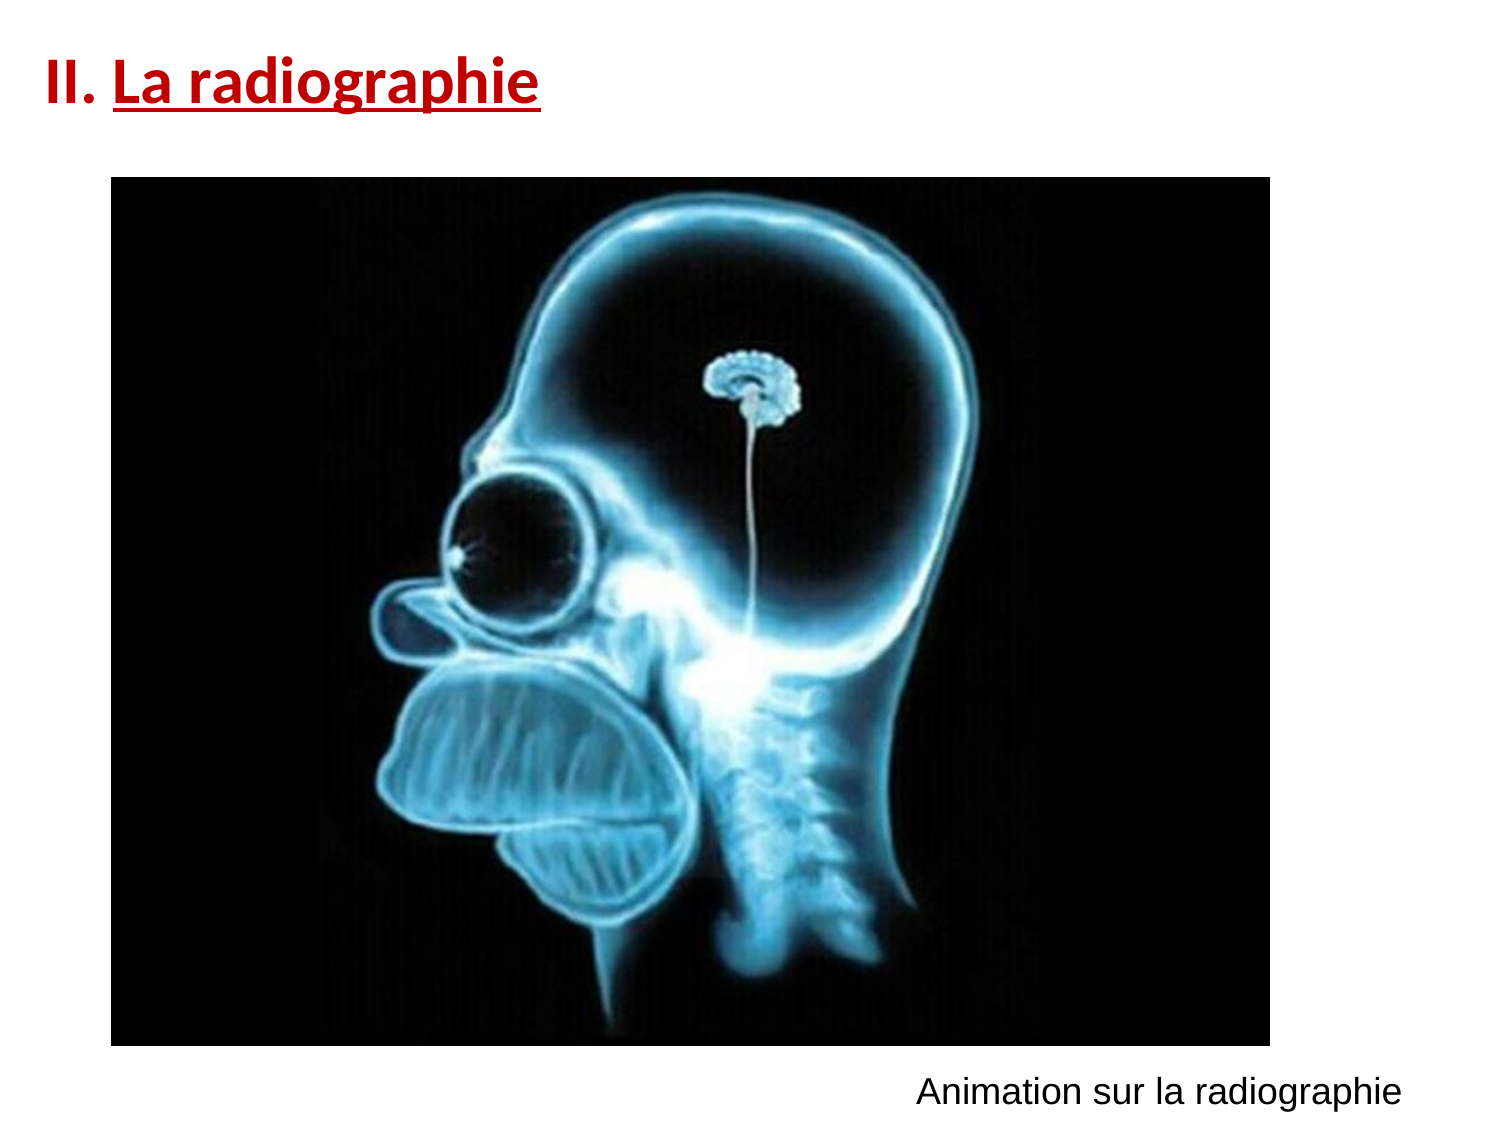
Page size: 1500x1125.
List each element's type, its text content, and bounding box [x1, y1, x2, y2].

text_box II. La radiographie [29, 29, 591, 148]
text_box Animation sur la radiographie [901, 1062, 1418, 1120]
picture [111, 177, 1270, 1047]
